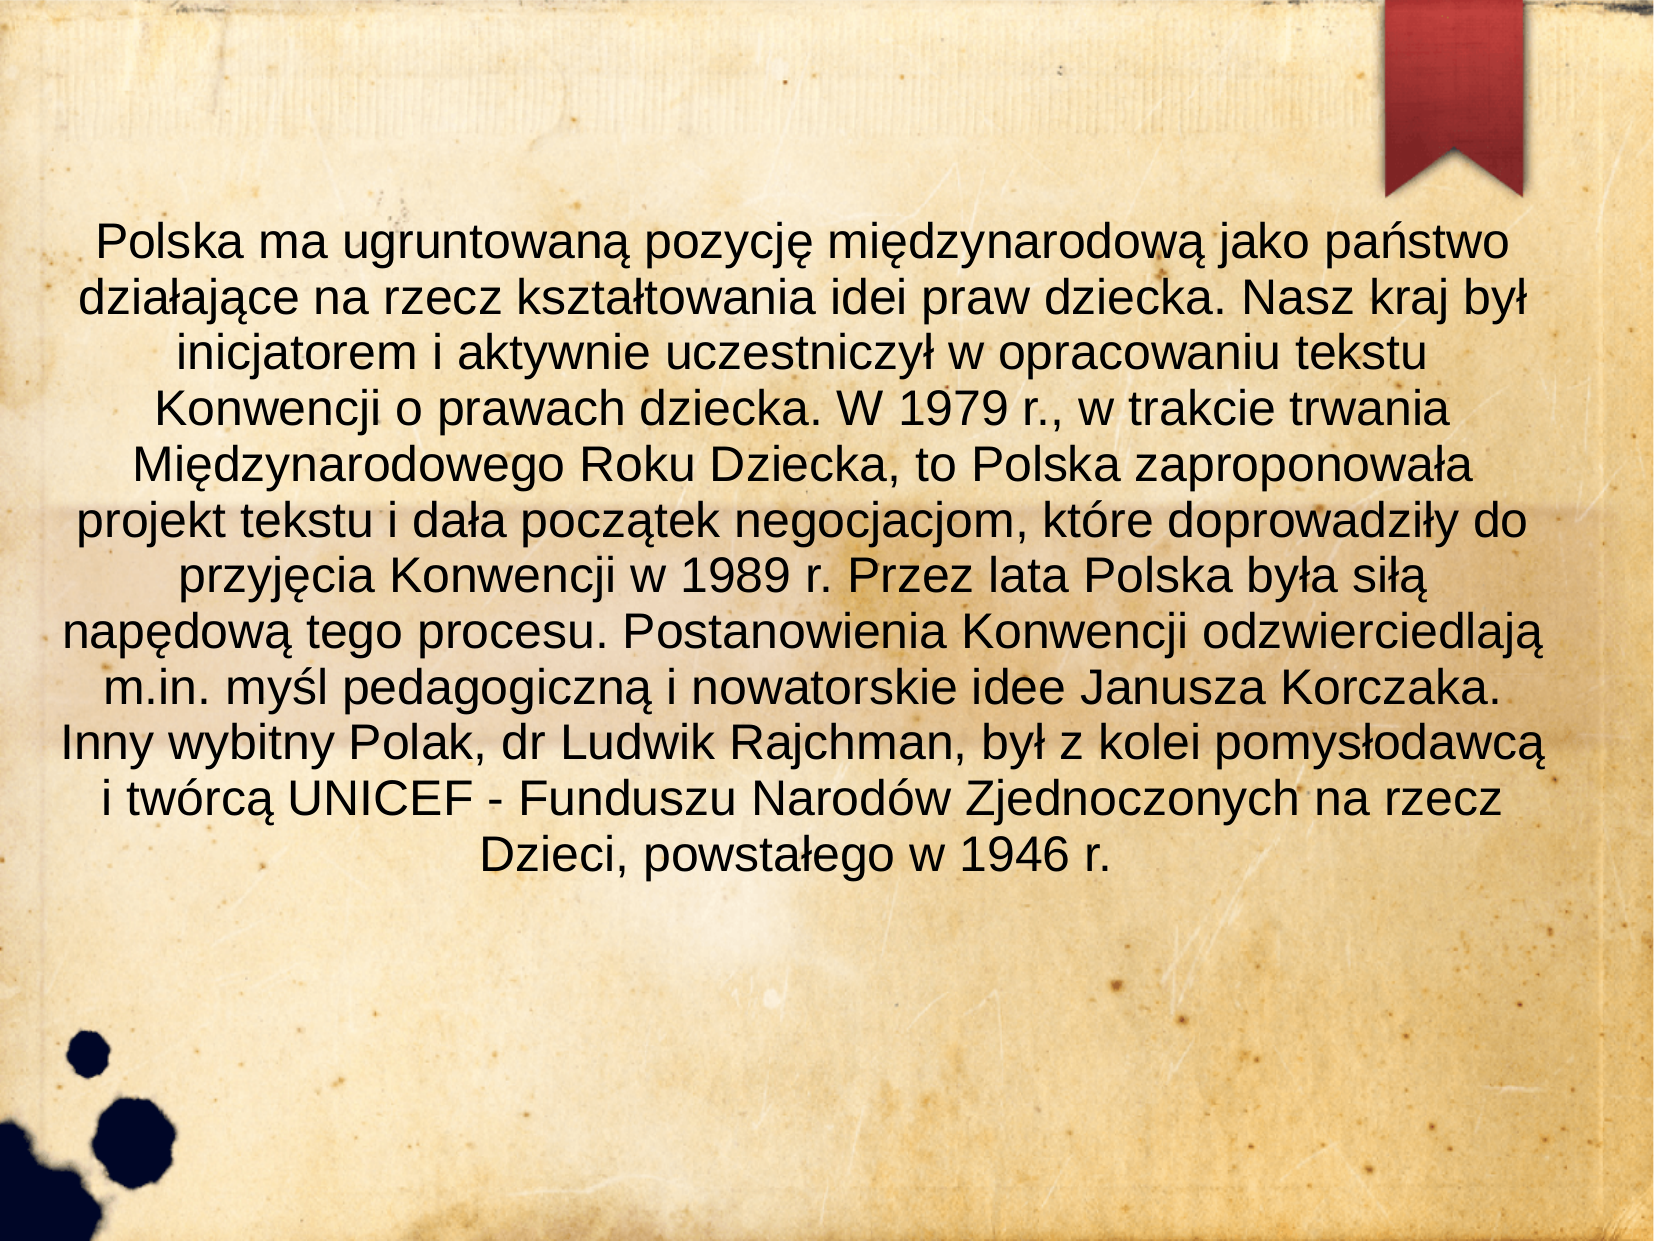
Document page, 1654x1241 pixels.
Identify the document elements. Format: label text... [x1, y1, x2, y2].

picture [0, 0, 1654, 1241]
subtitle Polska ma ugruntowaną pozycję międzynarodową jako państwo działające na rzecz kształtowania idei praw dziecka. Nasz kraj był inicjatorem i aktywnie uczestniczył w opracowaniu tekstu Konwencji o prawach dziecka. W 1979 r., w trakcie trwania Międzynarodowego Roku Dziecka, to Polska zaproponowała projekt tekstu i dała początek negocjacjom, które doprowadziły do przyjęcia Konwencji w 1989 r. Przez lata Polska była siłą napędową tego procesu. Postanowienia Konwencji odzwierciedlają m.in. myśl pedagogiczną i nowatorskie idee Janusza Korczaka. Inny wybitny Polak, dr Ludwik Rajchman, był z kolei pomysłodawcą i twórcą UNICEF - Funduszu Narodów Zjednoczonych na rzecz Dzieci, powstałego w 1946 r. [59, 67, 1548, 1028]
